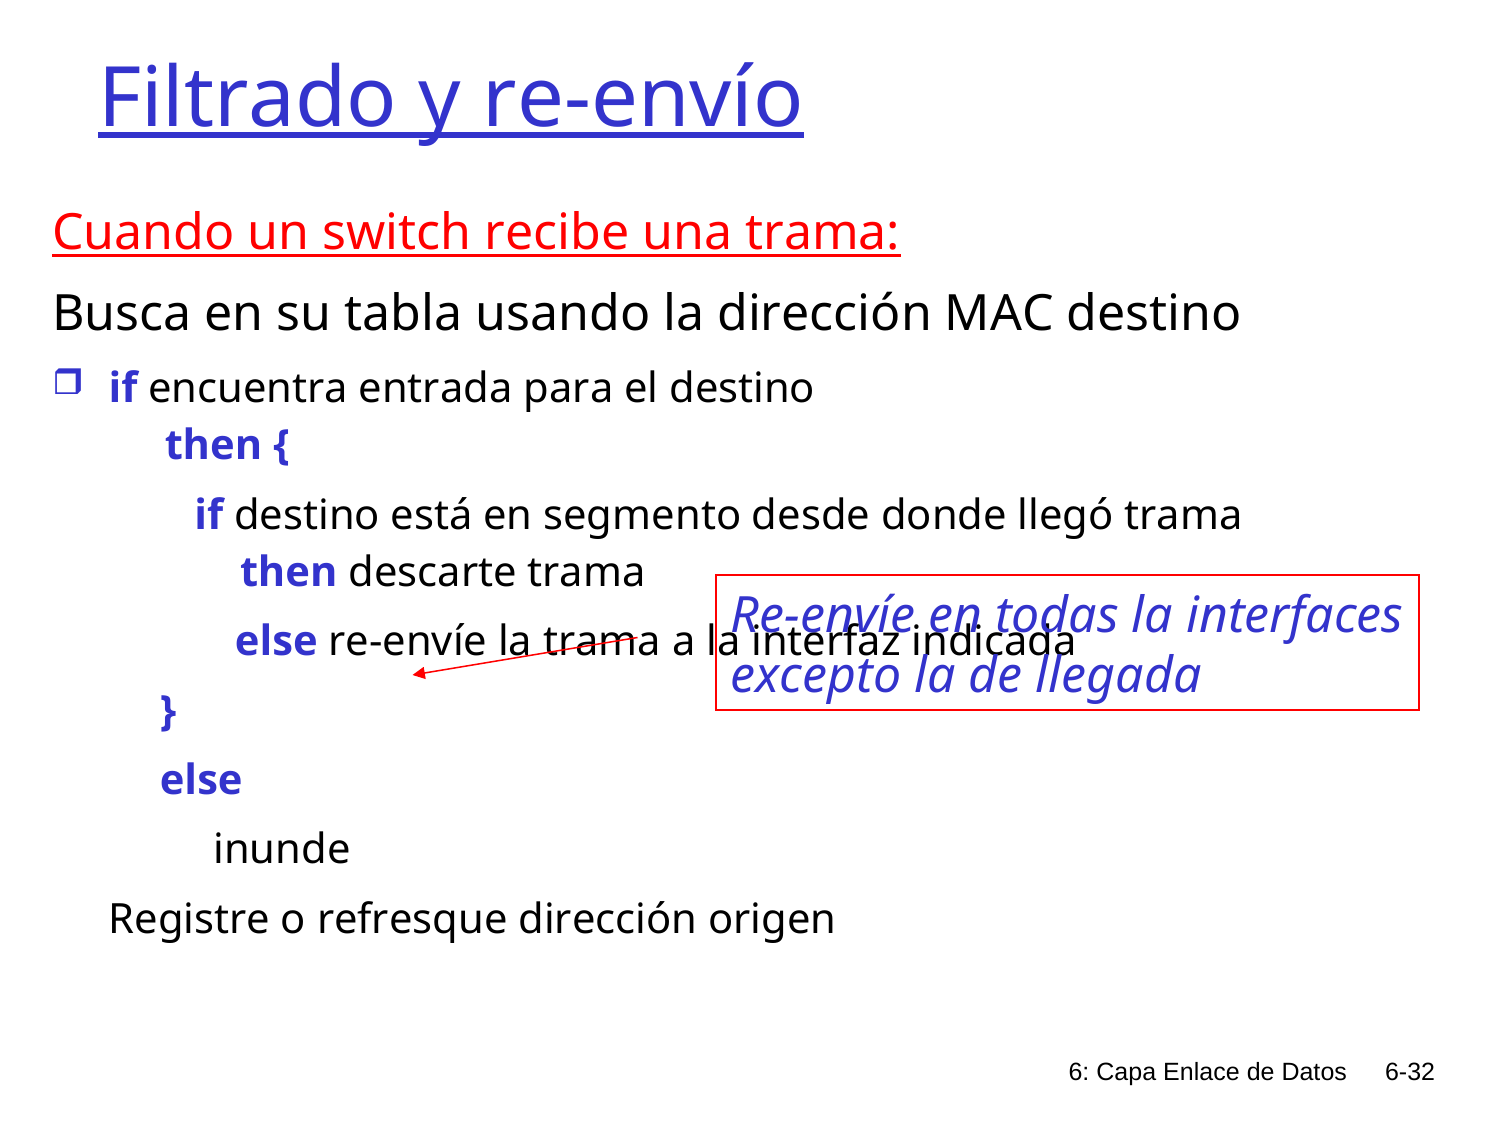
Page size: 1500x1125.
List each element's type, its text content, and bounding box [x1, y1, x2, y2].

list Cuando un switch recibe una trama: Busca en su tabla usando la dirección MAC destino if encuentra entrada para el destino then { if destino está en segmento desde donde llegó trama then descarte trama else re-envíe la trama a la interfaz indicada } else inunde Registre o refresque dirección origen [37, 188, 1500, 1088]
text_box Re-envíe en todas la interfaces excepto la de llegada [716, 574, 1420, 711]
title Filtrado y re-envío [83, 0, 1359, 188]
